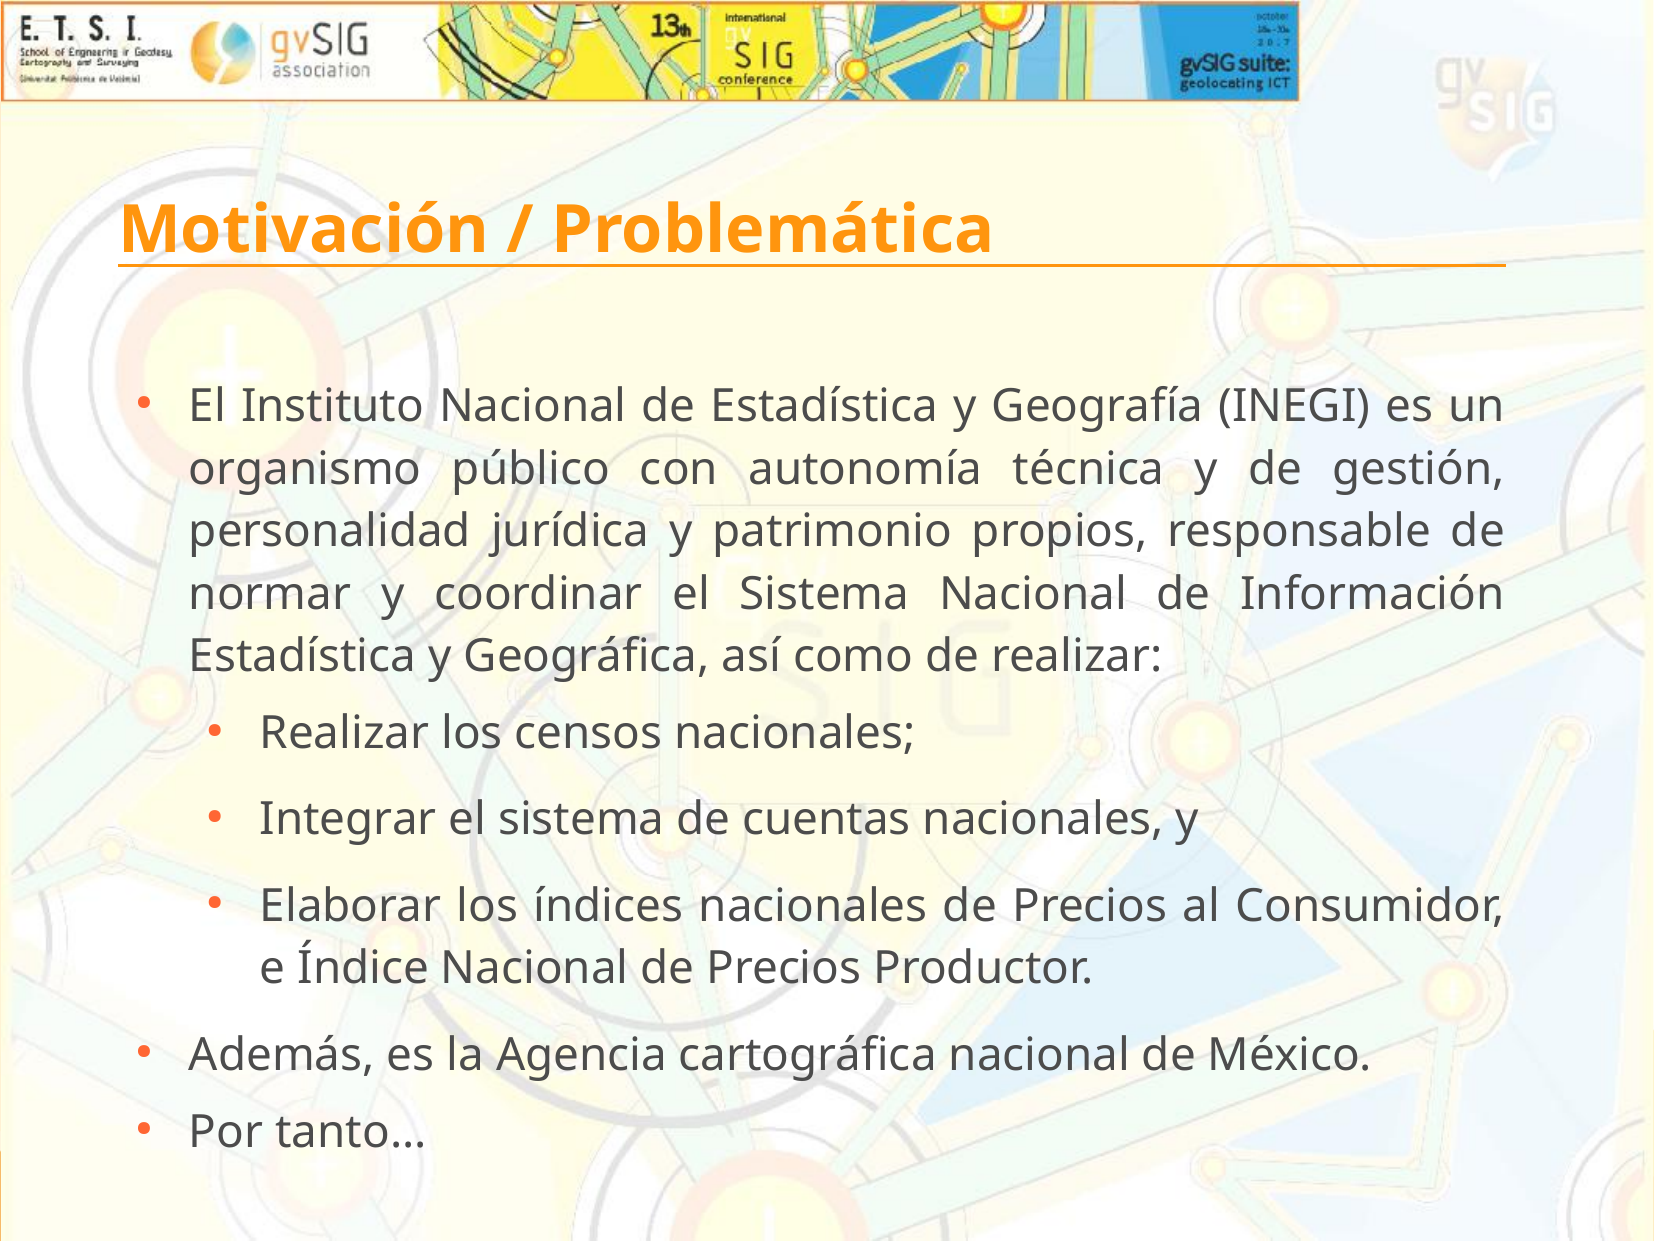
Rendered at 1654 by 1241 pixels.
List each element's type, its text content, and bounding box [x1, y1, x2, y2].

picture [0, 0, 1654, 1241]
list El Instituto Nacional de Estadística y Geografía (INEGI) es un organismo público con autonomía técnica y de gestión, personalidad jurídica y patrimonio propios, responsable de normar y coordinar el Sistema Nacional de Información Estadística y Geográfica, así como de realizar: Realizar los censos nacionales; Integrar el sistema de cuentas nacionales, y Elaborar los índices nacionales de Precios al Consumidor, e Índice Nacional de Precios Productor. Además, es la Agencia cartográfica nacional de México. Por tanto... [118, 295, 1506, 1099]
title Motivación / Problemática [118, 177, 1607, 276]
